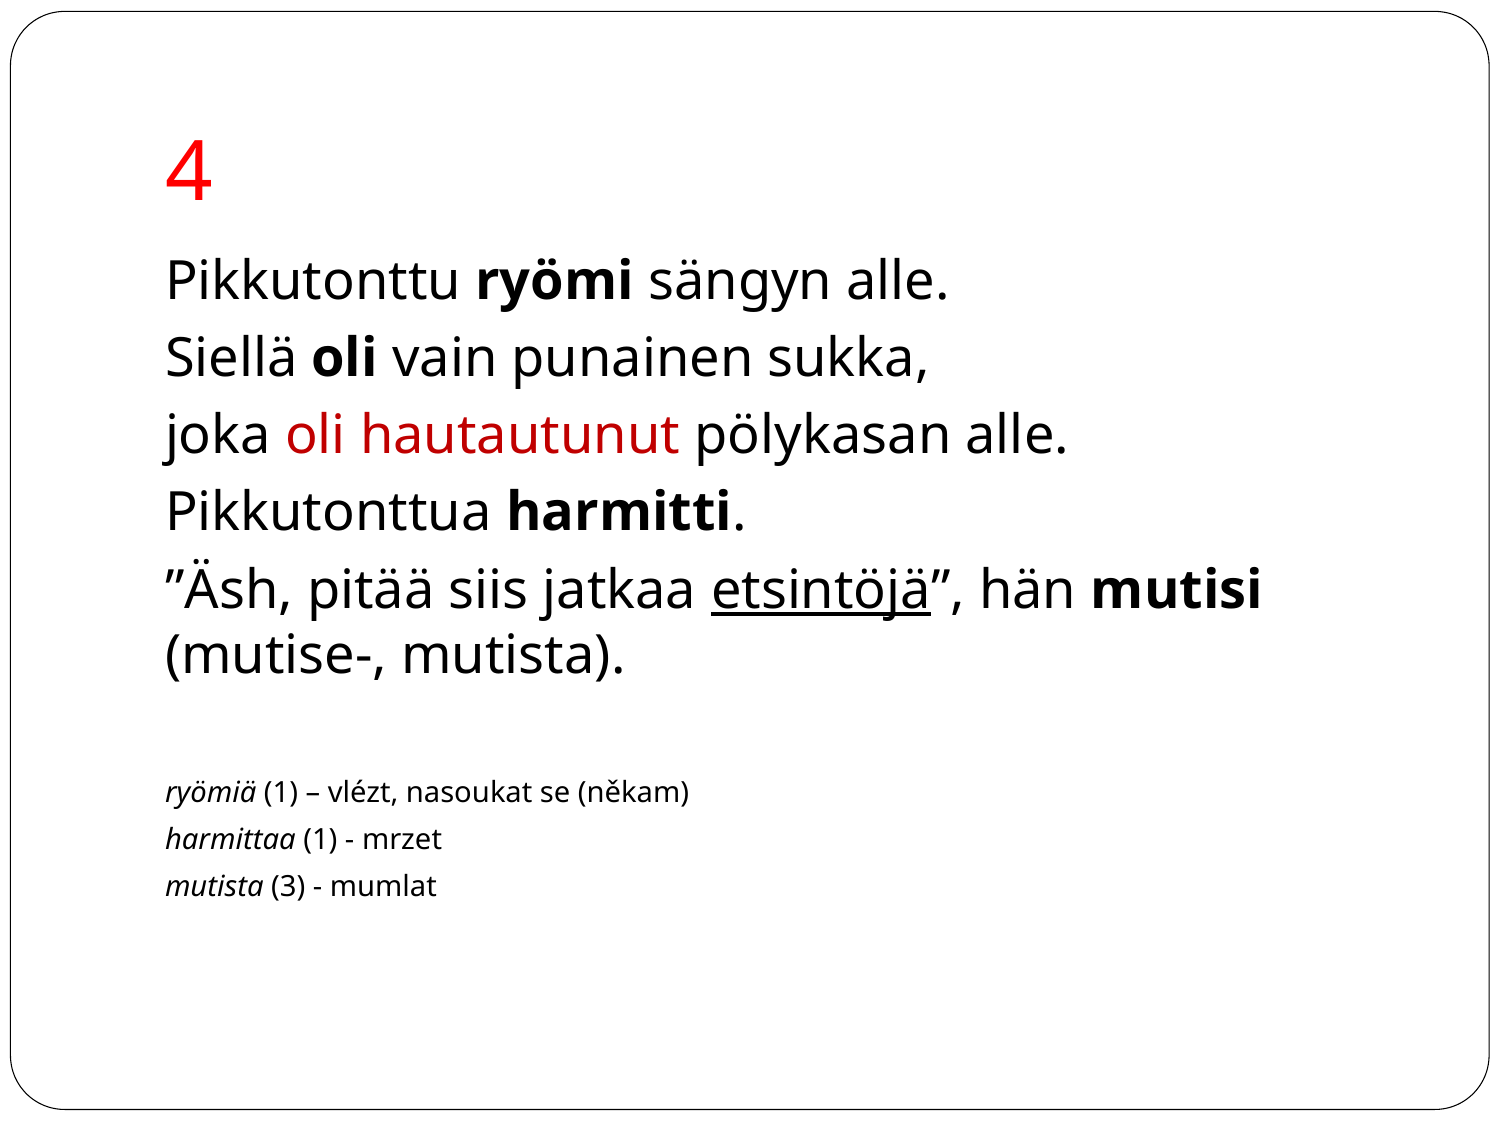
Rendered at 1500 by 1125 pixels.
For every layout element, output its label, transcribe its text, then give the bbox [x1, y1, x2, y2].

list Pikkutonttu ryömi sängyn alle. Siellä oli vain punainen sukka, joka oli hautautunut pölykasan alle. Pikkutonttua harmitti. ”Äsh, pitää siis jatkaa etsintöjä”, hän mutisi (mutise-, mutista). ryömiä (1) – vlézt, nasoukat se (někam) harmittaa (1) - mrzet mutista (3) - mumlat [150, 237, 1426, 988]
title 4 [150, 45, 1426, 233]
